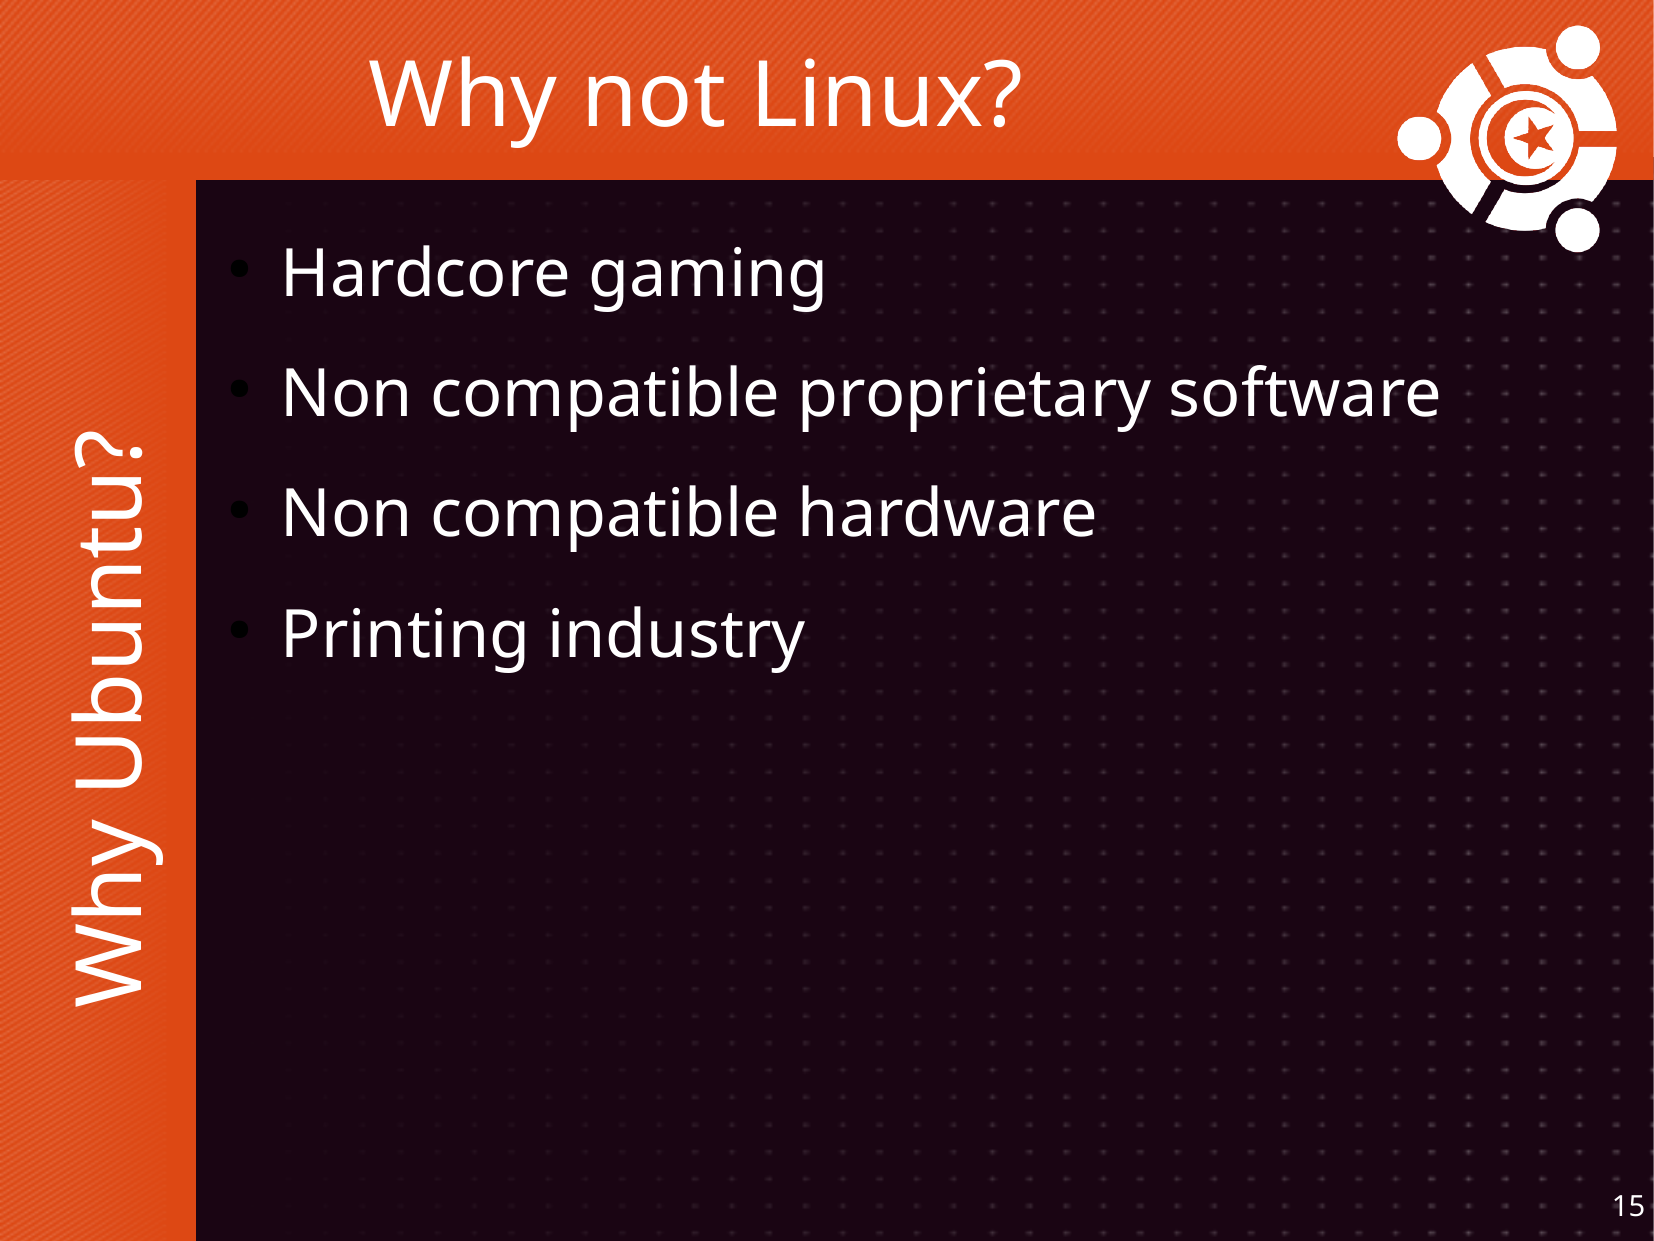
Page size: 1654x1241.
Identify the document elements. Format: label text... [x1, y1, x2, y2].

picture [0, 0, 1654, 1241]
title Why not Linux? [0, 2, 1394, 181]
title Why Ubuntu? [17, 210, 196, 1229]
list Hardcore gaming Non compatible proprietary software Non compatible hardware Printing industry [210, 225, 1639, 1186]
